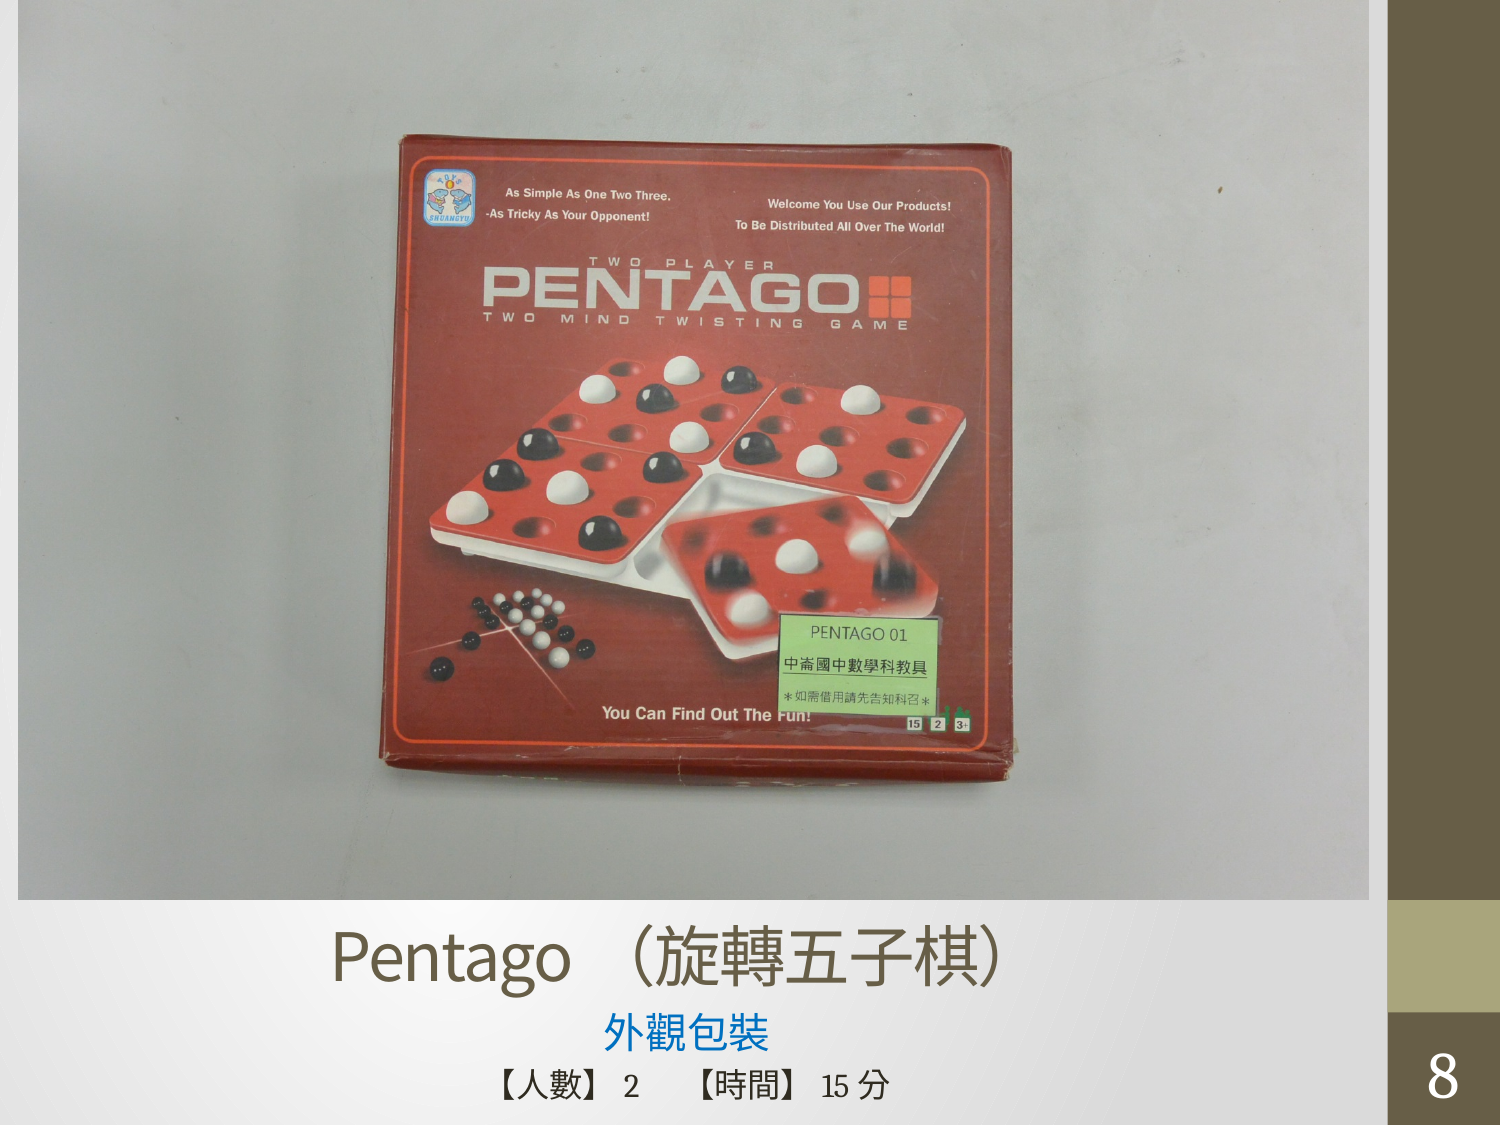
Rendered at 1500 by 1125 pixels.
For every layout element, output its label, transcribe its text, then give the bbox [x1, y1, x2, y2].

picture [18, 0, 1369, 900]
text_box 8 [1387, 1023, 1500, 1119]
title Pentago（旋轉五子棋） [49, 905, 1325, 999]
list 外觀包裝 【人數】2 【時間】15分 [49, 999, 1325, 1120]
